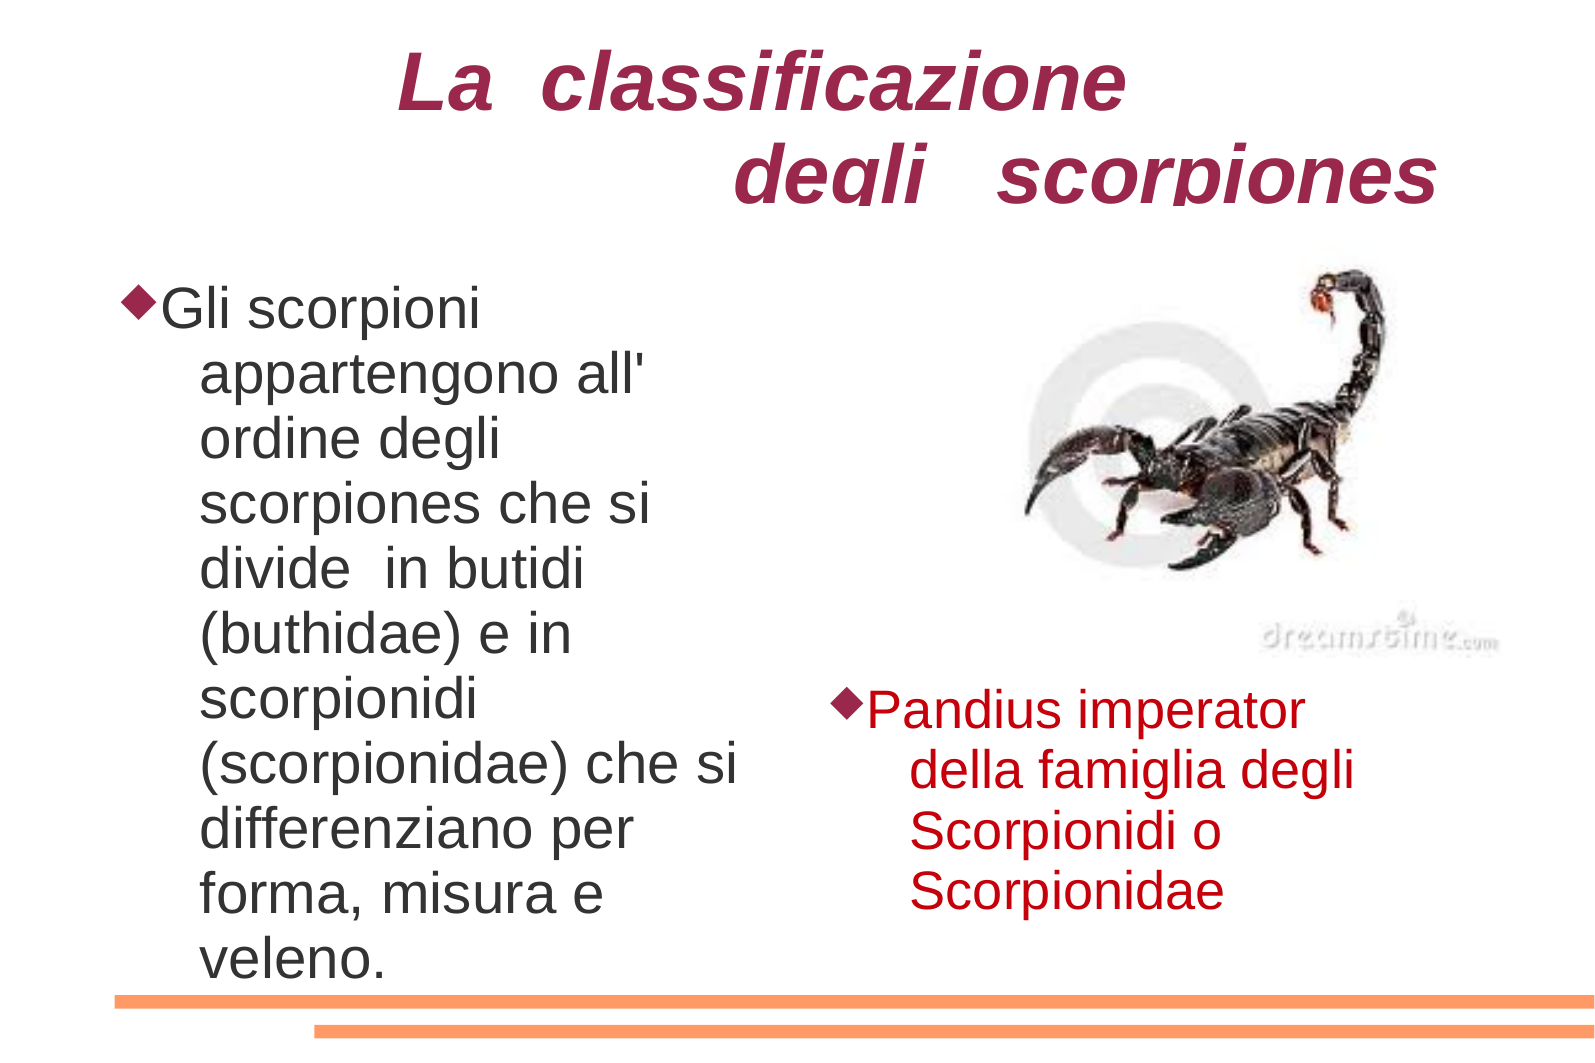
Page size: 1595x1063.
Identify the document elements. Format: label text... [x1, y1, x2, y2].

picture [826, 206, 1504, 658]
list Gli scorpioni appartengono all' ordine degli scorpiones che si divide in butidi (buthidae) e in scorpionidi (scorpionidae) che si differenziano per forma, misura e veleno. [117, 276, 795, 945]
title La classificazione degli scorpiones [117, 35, 1479, 222]
list Pandius imperator della famiglia degli Scorpionidi o Scorpionidae [826, 679, 1506, 922]
